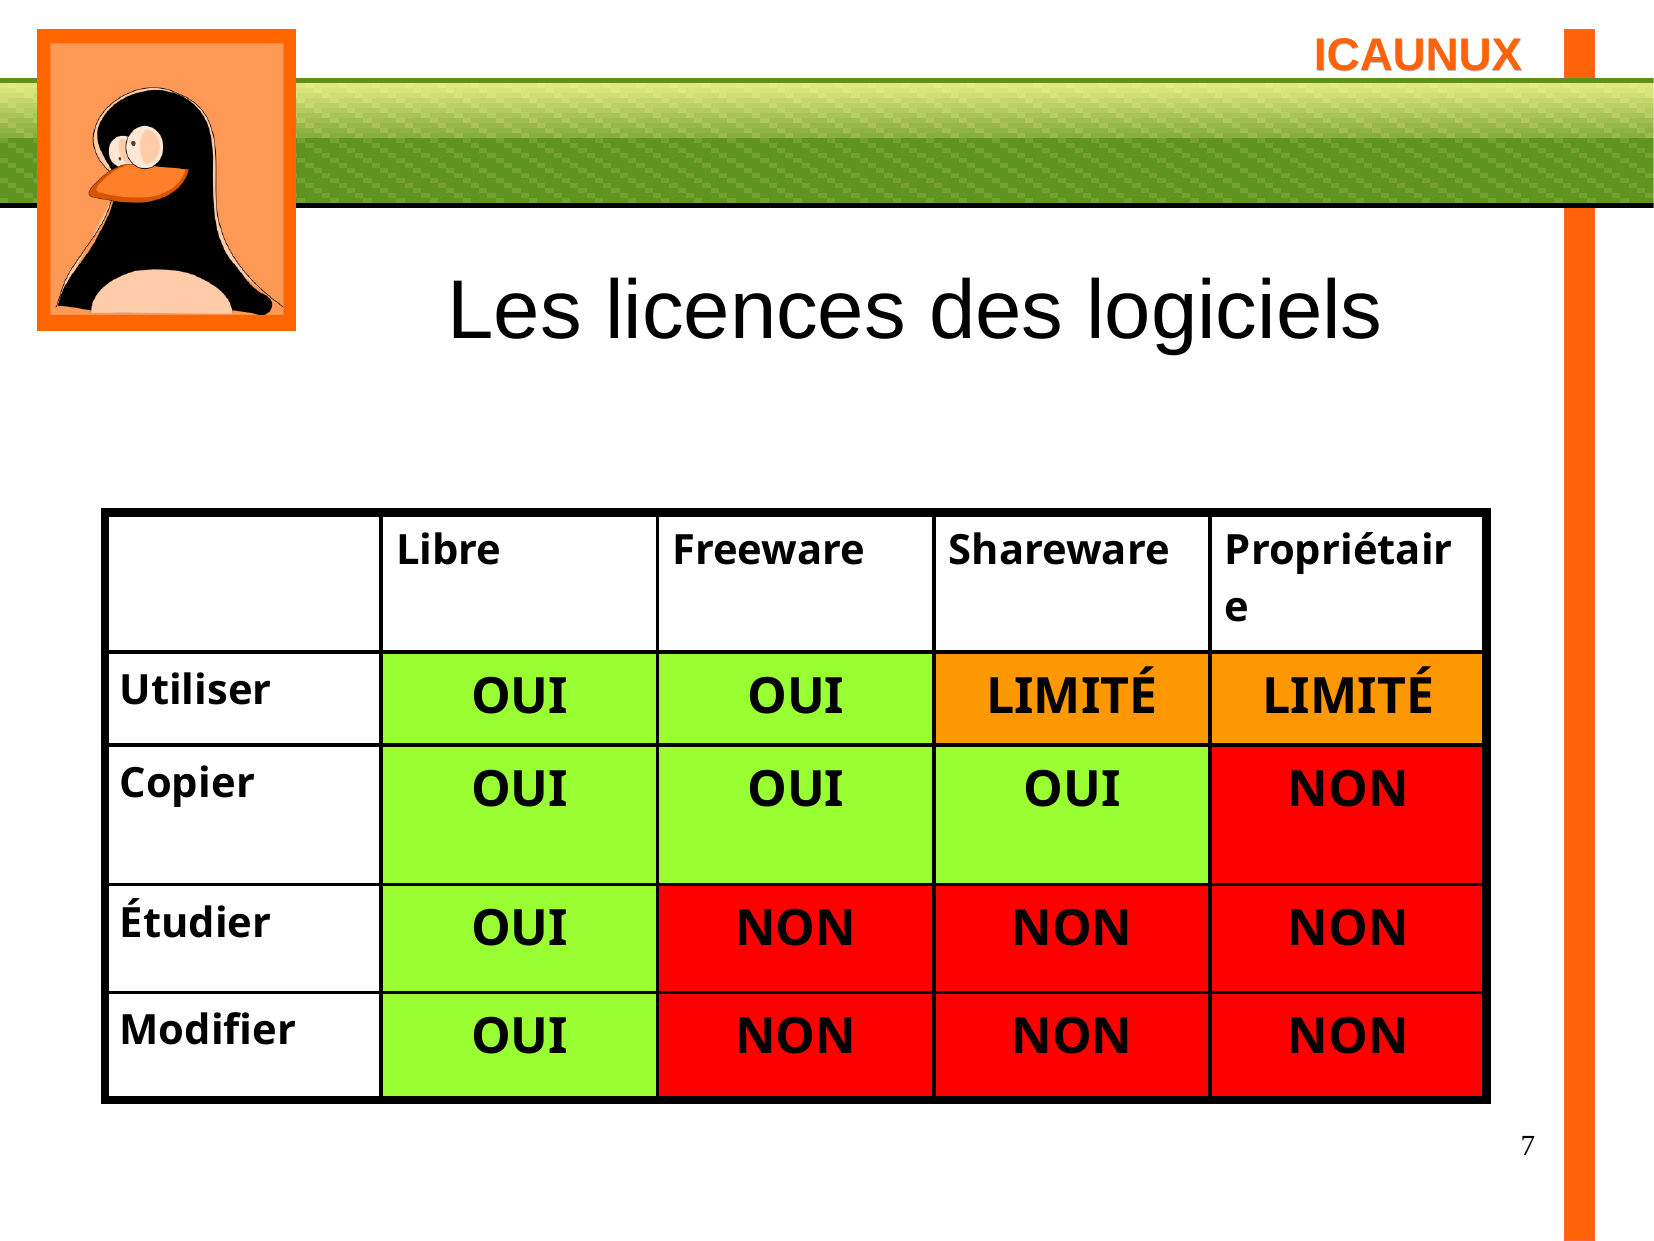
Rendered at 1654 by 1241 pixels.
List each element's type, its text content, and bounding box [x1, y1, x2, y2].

table_cell NON [936, 994, 1208, 1096]
table_cell LIMITÉ [1212, 654, 1482, 743]
table_header Libre [383, 517, 656, 650]
table_header Freeware [659, 517, 932, 650]
table_cell NON [1212, 747, 1482, 883]
table_cell OUI [936, 747, 1208, 883]
table_cell Étudier [109, 886, 379, 991]
table_cell NON [936, 886, 1208, 991]
table_header Propriétaire [1212, 517, 1482, 650]
table_cell NON [659, 886, 932, 991]
picture [0, 29, 1654, 331]
title Les licences des logiciels [324, 235, 1506, 384]
table_cell OUI [383, 654, 656, 743]
table_header [109, 517, 379, 650]
table_cell Copier [109, 747, 379, 883]
table_cell NON [659, 994, 932, 1096]
table_cell OUI [659, 747, 932, 883]
table_cell LIMITÉ [936, 654, 1208, 743]
table_header Shareware [936, 517, 1208, 650]
table_cell NON [1212, 994, 1482, 1096]
table_cell Utiliser [109, 654, 379, 743]
table_cell OUI [383, 886, 656, 991]
table_cell OUI [383, 747, 656, 883]
table_cell NON [1212, 886, 1482, 991]
table_cell Modifier [109, 994, 379, 1096]
table_cell OUI [383, 994, 656, 1096]
table_cell OUI [659, 654, 932, 743]
